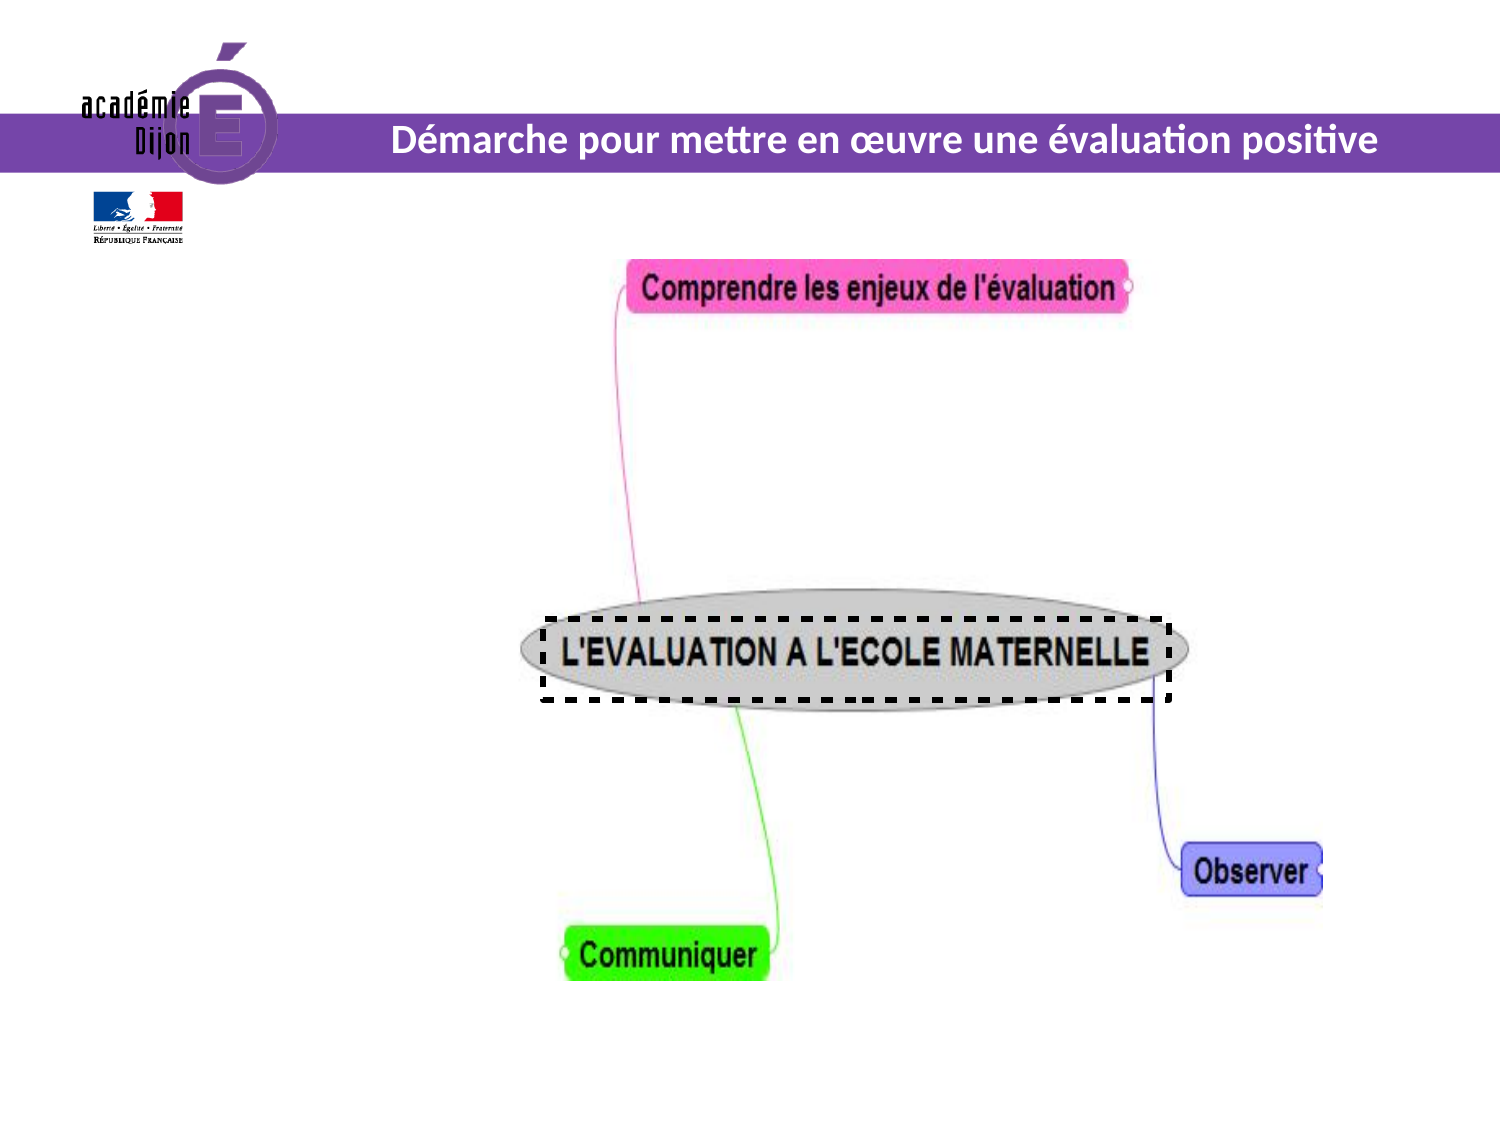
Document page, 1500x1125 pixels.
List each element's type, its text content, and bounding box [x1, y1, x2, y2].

picture [0, 259, 1323, 981]
text_box [543, 619, 1170, 701]
picture [82, 42, 278, 244]
text_box Démarche pour mettre en œuvre une évaluation positive [348, 42, 1414, 231]
